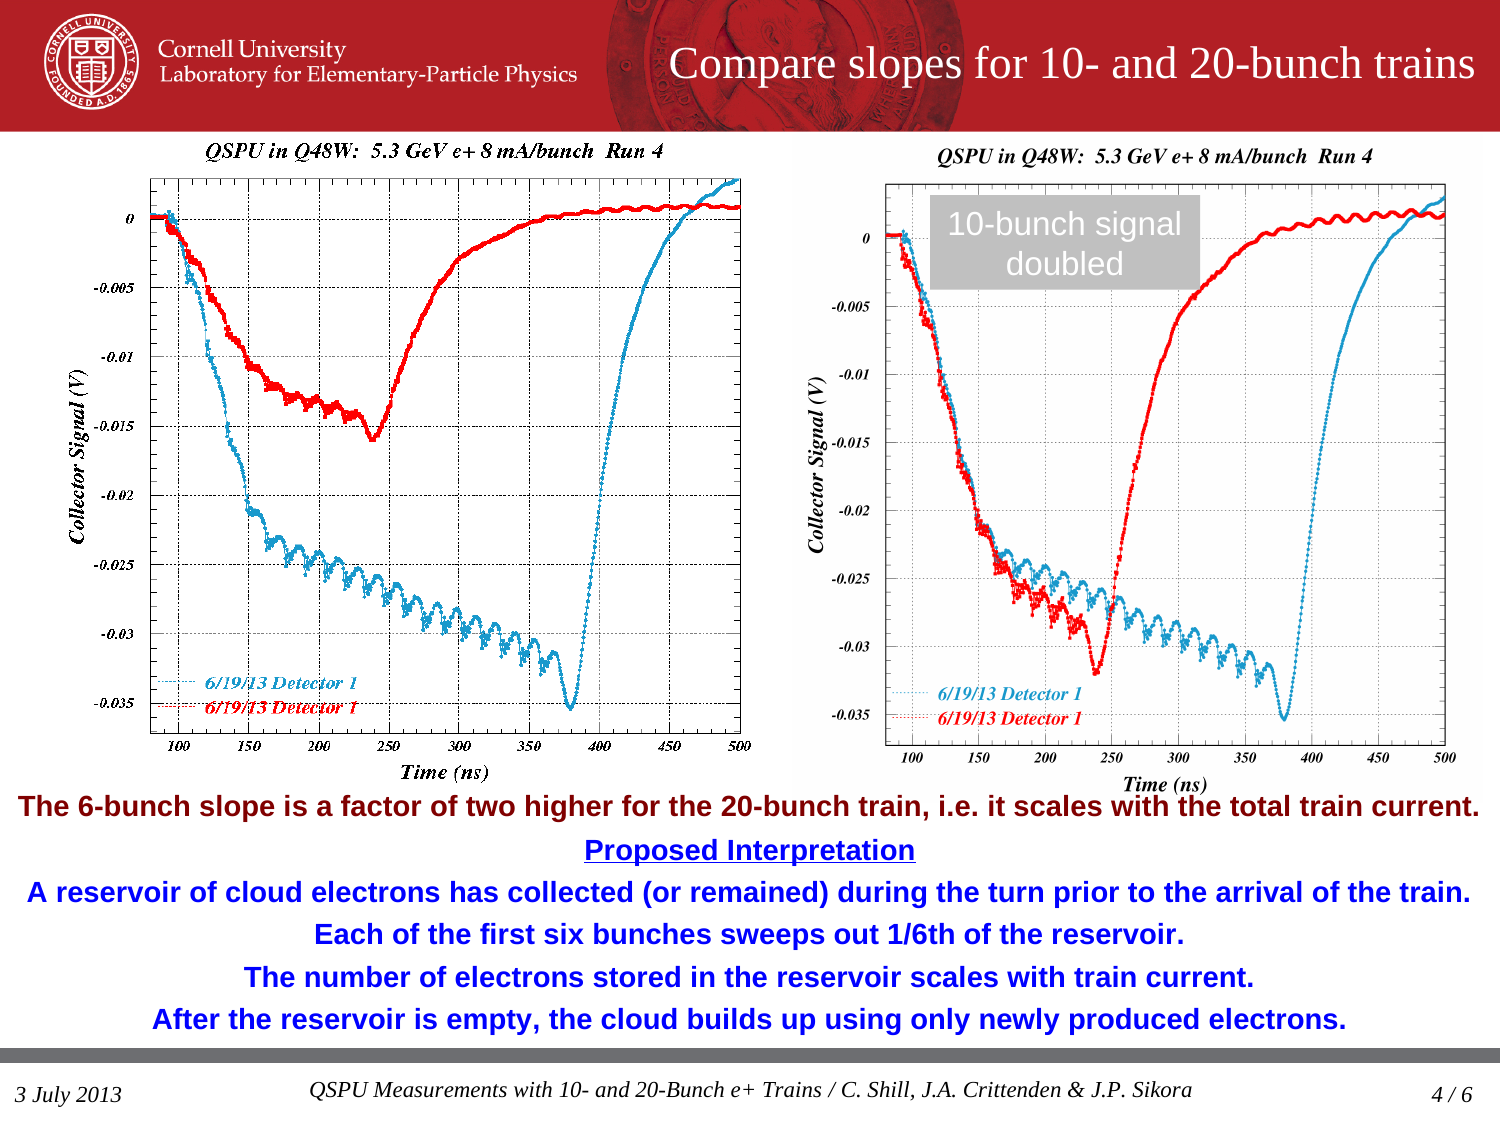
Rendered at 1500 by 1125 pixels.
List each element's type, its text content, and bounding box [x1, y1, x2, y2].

picture [0, 0, 1500, 132]
picture [60, 134, 766, 785]
picture [792, 134, 1483, 780]
text_box The 6-bunch slope is a factor of two higher for the 20-bunch train, i.e. it scales with the total train current. Proposed Interpretation A reservoir of cloud electrons has collected (or remained) during the turn prior to the arrival of the train. Each of the first six bunches sweeps out 1/6th of the reservoir. The number of electrons stored in the reservoir scales with train current. After the reservoir is empty, the cloud builds up using only newly produced electrons. [0, 780, 1500, 1051]
title Compare slopes for 10- and 20-bunch trains [660, 0, 1486, 121]
text_box 10-bunch signal doubled [930, 195, 1201, 290]
